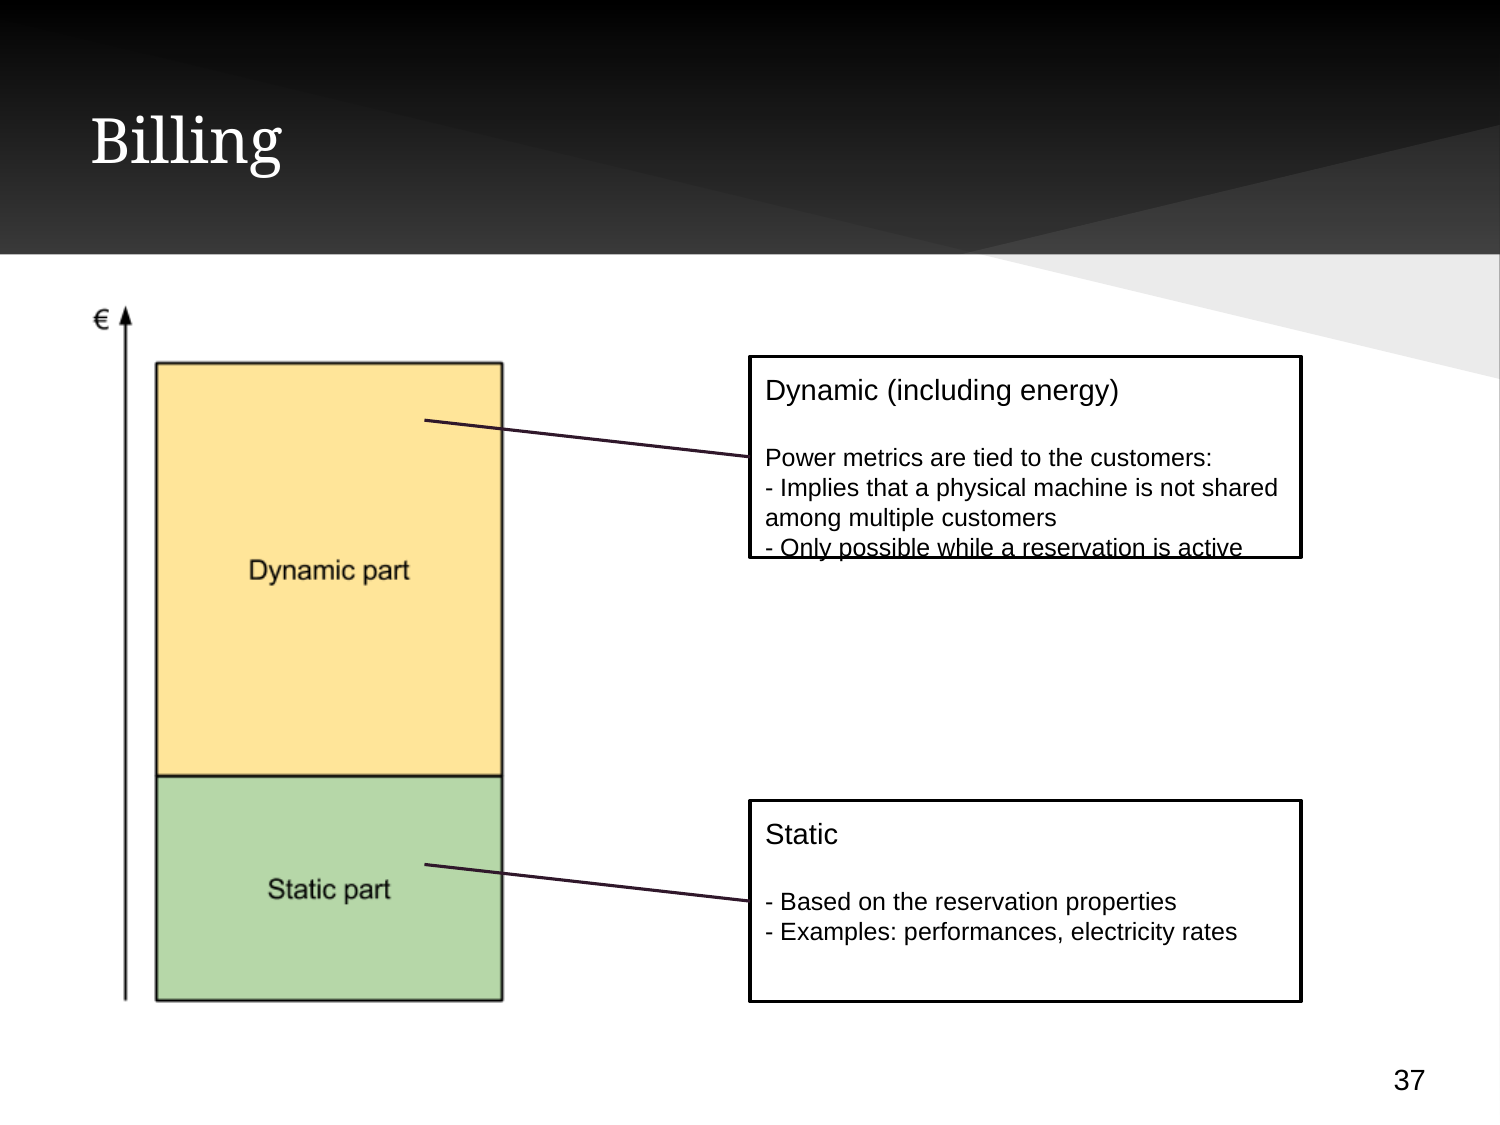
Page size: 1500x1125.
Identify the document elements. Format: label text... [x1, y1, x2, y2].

picture [56, 270, 565, 1047]
text_box Dynamic (including energy) Power metrics are tied to the customers: - Implies that a physical machine is not shared among multiple customers - Only possible while a reservation is active [749, 356, 1301, 558]
text_box 37 [1378, 1046, 1471, 1097]
text_box Static - Based on the reservation properties - Examples: performances, electricity rates [749, 800, 1301, 1002]
title Billing [75, 45, 1425, 233]
